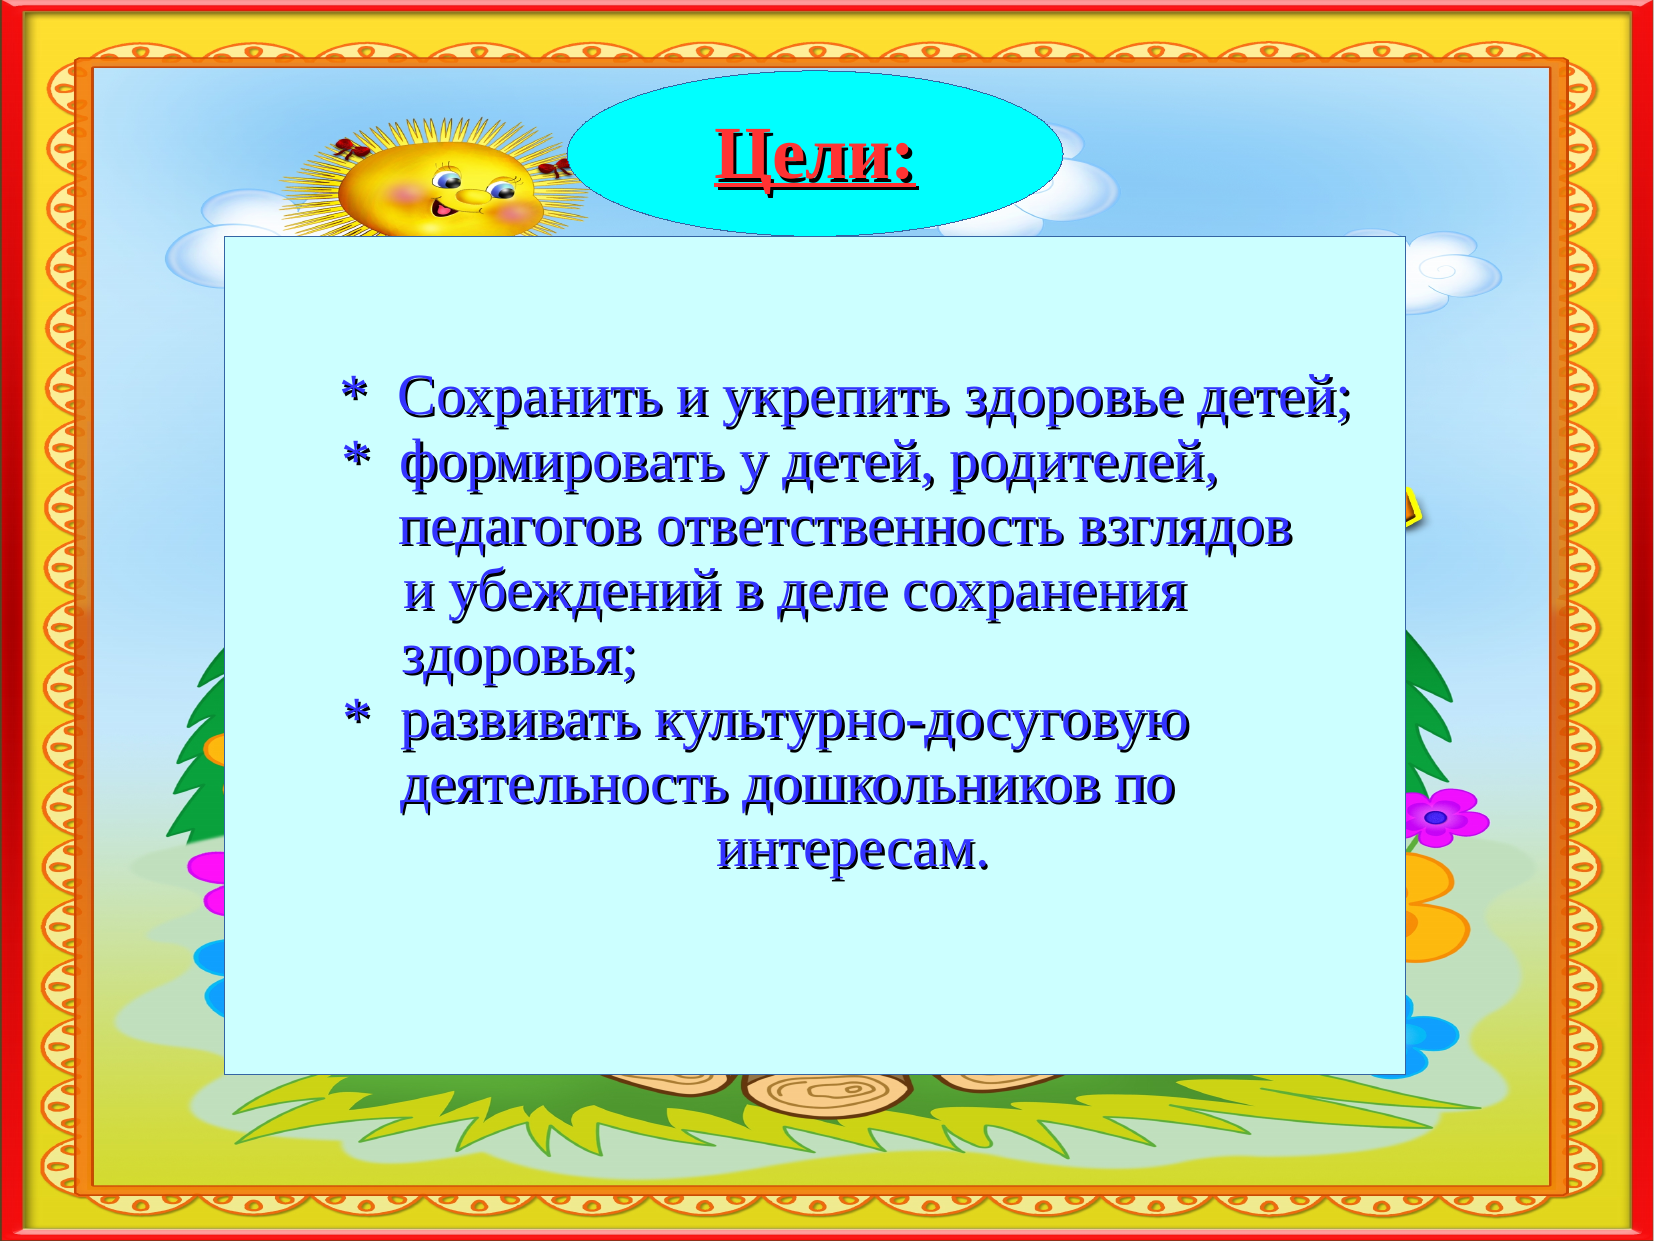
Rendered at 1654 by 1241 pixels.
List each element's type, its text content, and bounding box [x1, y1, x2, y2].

text_box Цели: [566, 70, 1064, 237]
picture [0, 0, 1654, 1241]
text_box * Сохранить и укрепить здоровье детей; * формировать у детей, родителей, педагогов ответственность взглядов и убеждений в деле сохранения здоровья; * развивать культурно-досуговую деятельность дошкольников по интересам. [312, 355, 1379, 895]
text_box [224, 236, 1406, 1075]
